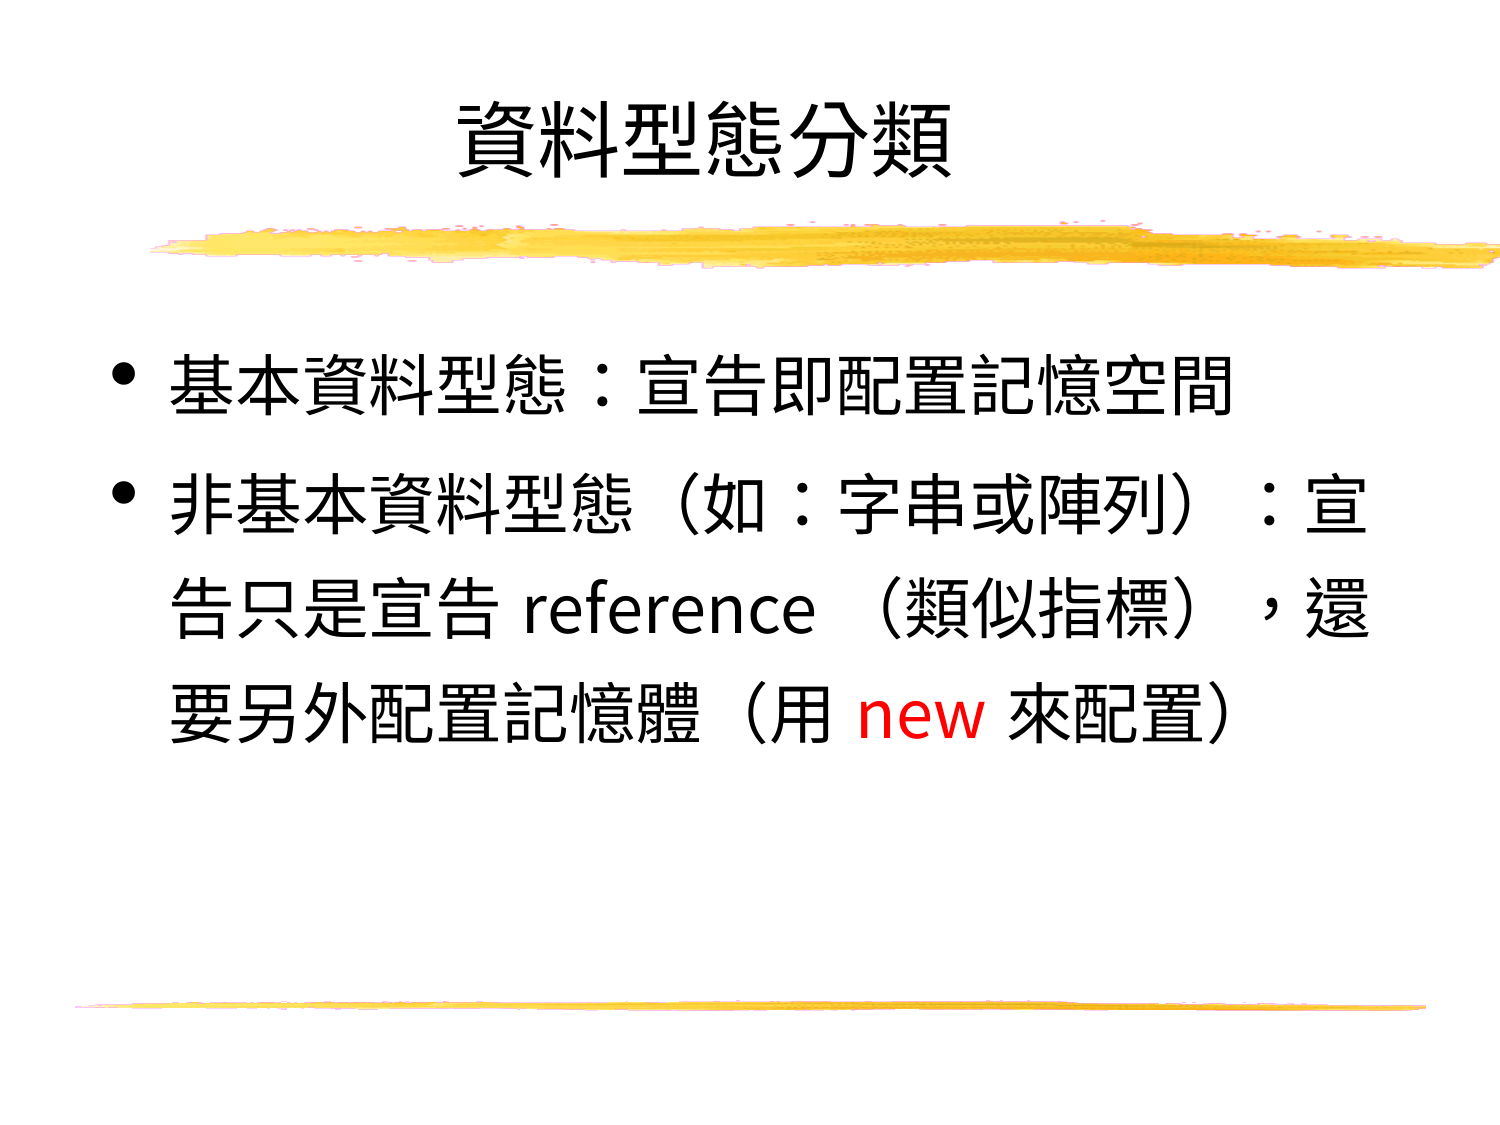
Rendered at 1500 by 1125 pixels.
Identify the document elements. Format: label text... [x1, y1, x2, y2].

title 資料型態分類 [66, 35, 1342, 226]
picture [75, 999, 1426, 1013]
list 基本資料型態：宣告即配置記憶空間 非基本資料型態（如：字串或陣列）：宣告只是宣告reference（類似指標），還要另外配置記憶體（用new來配置） [112, 324, 1388, 1001]
picture [150, 215, 1500, 279]
